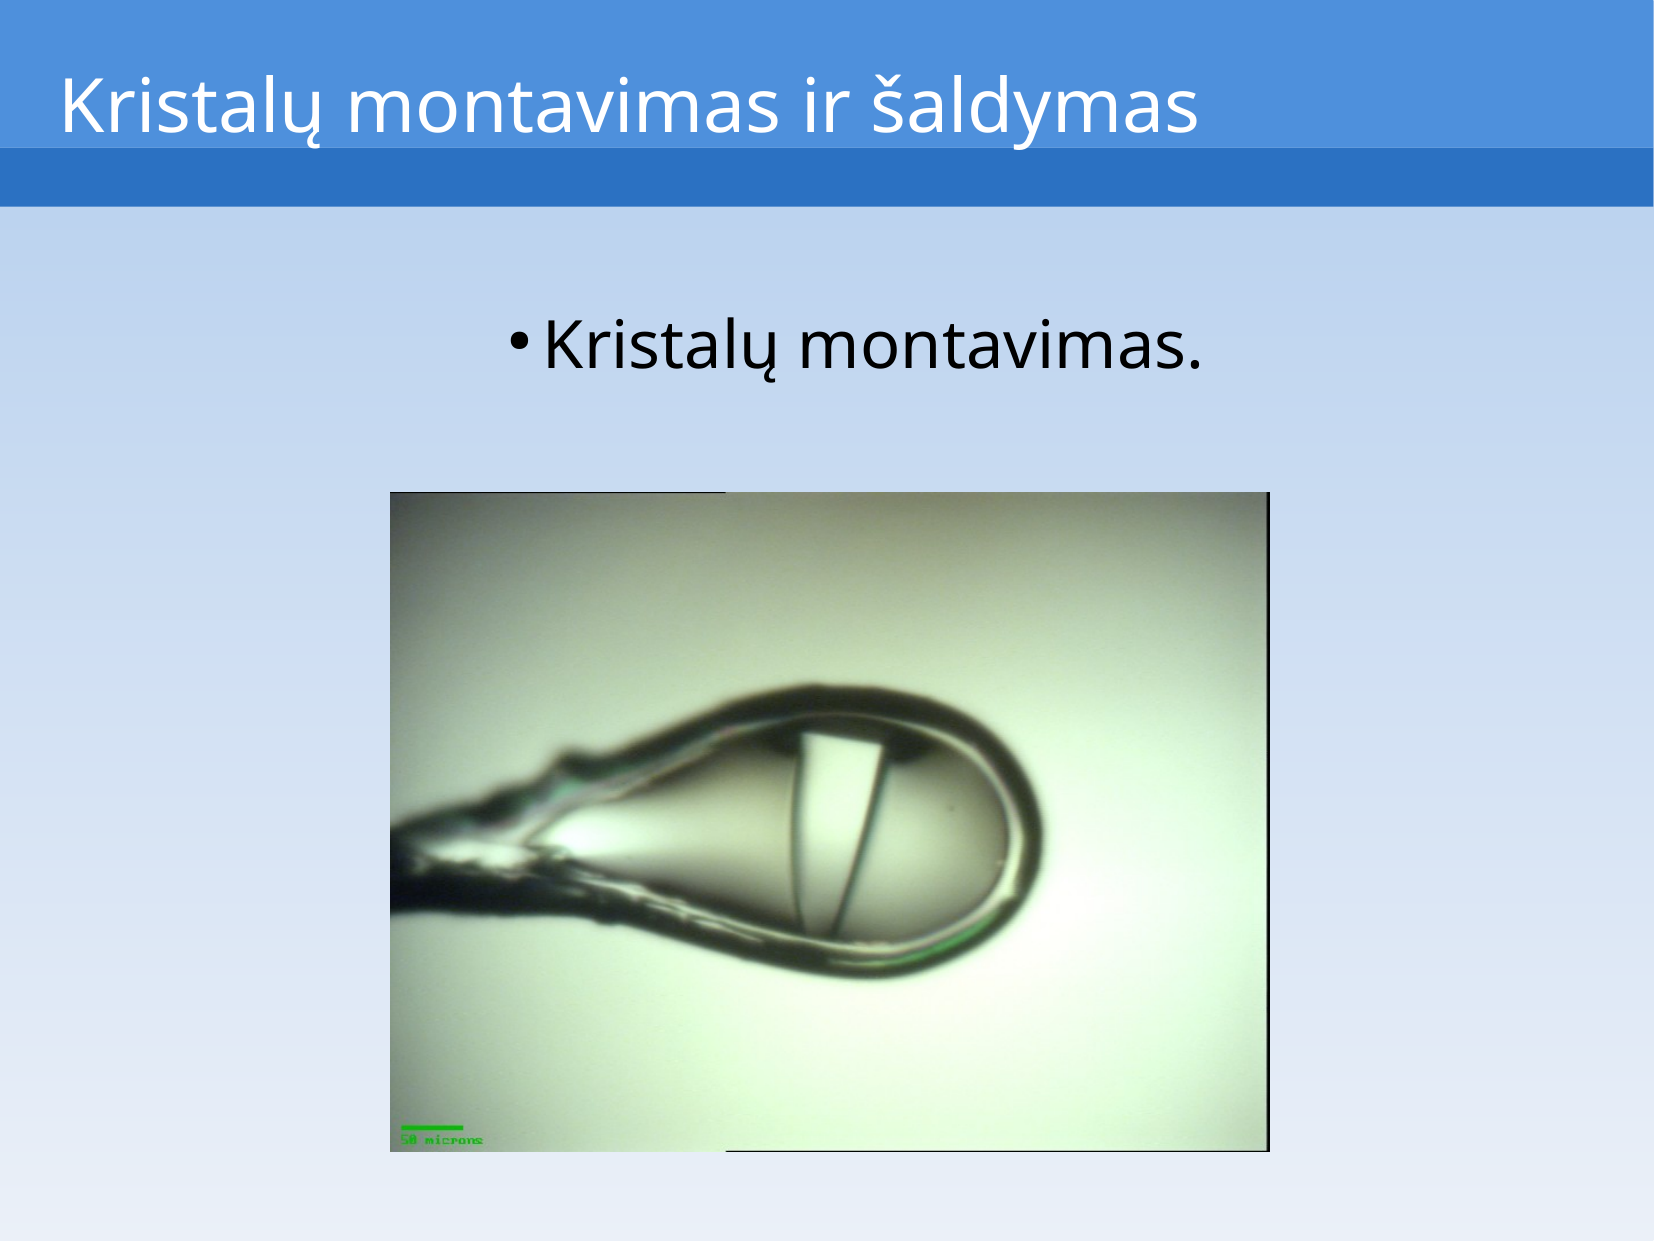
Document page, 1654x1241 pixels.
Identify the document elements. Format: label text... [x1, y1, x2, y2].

picture [390, 492, 1270, 1152]
title Kristalų montavimas ir šaldymas [59, 29, 1418, 178]
subtitle Kristalų montavimas. [76, 265, 1565, 419]
